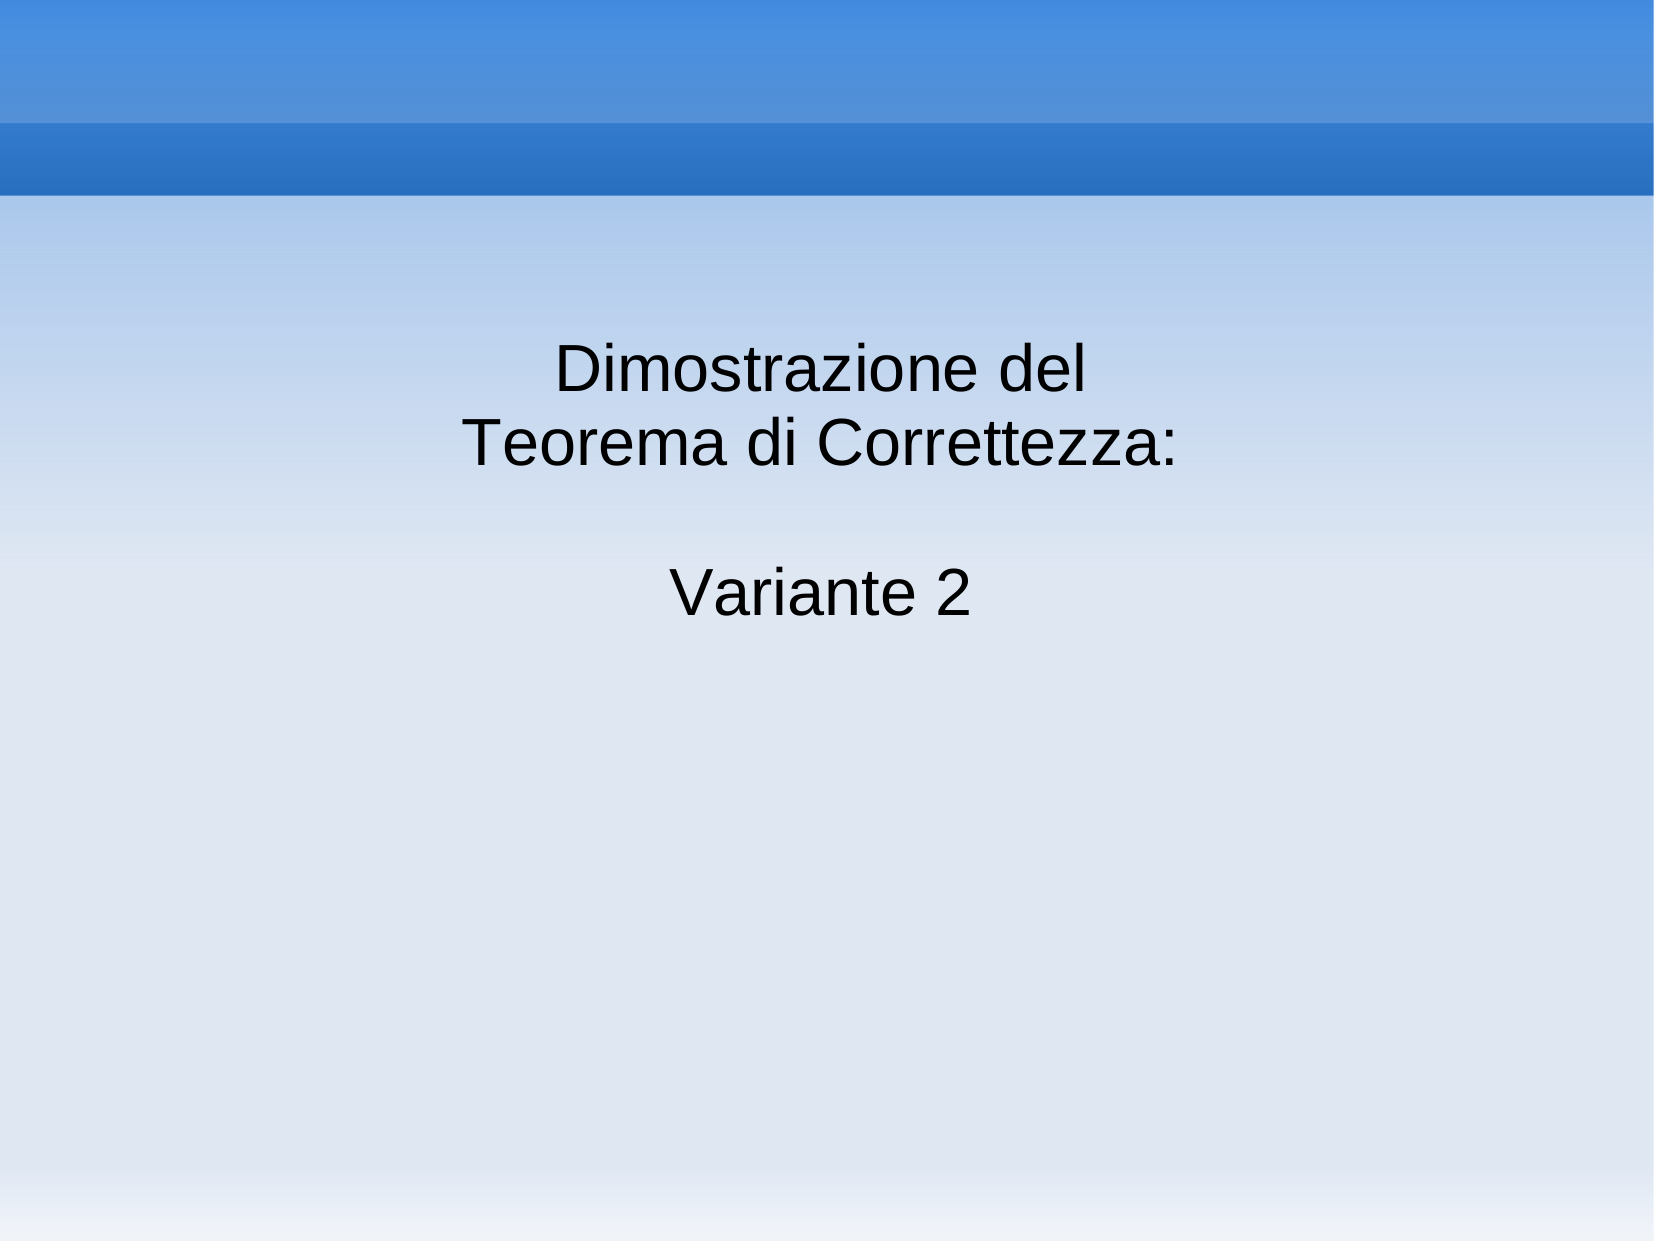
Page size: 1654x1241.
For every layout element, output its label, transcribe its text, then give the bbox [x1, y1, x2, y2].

subtitle Dimostrazione del Teorema di Correttezza: Variante 2 [76, 0, 1565, 960]
picture [0, 0, 1654, 1241]
